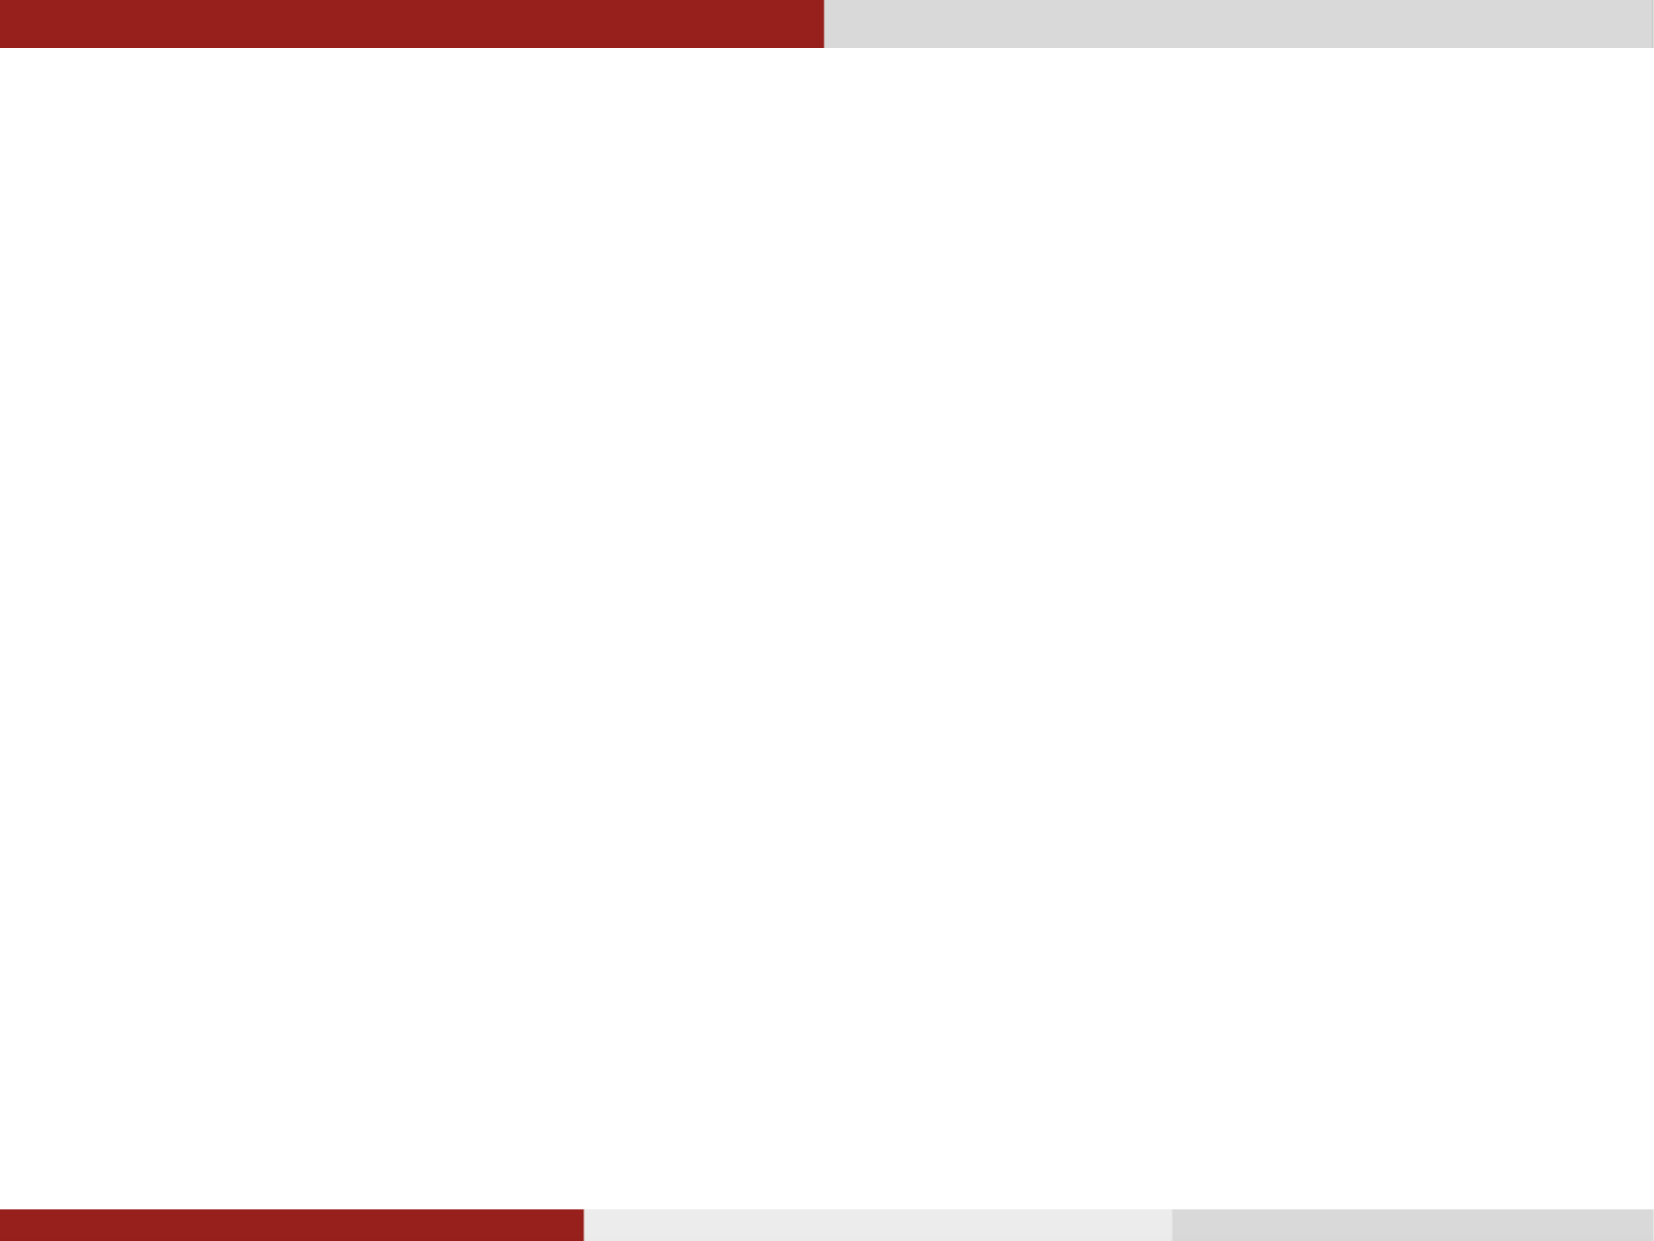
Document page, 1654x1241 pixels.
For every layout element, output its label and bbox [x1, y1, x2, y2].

picture [0, 1208, 1654, 1241]
picture [0, 0, 1654, 48]
